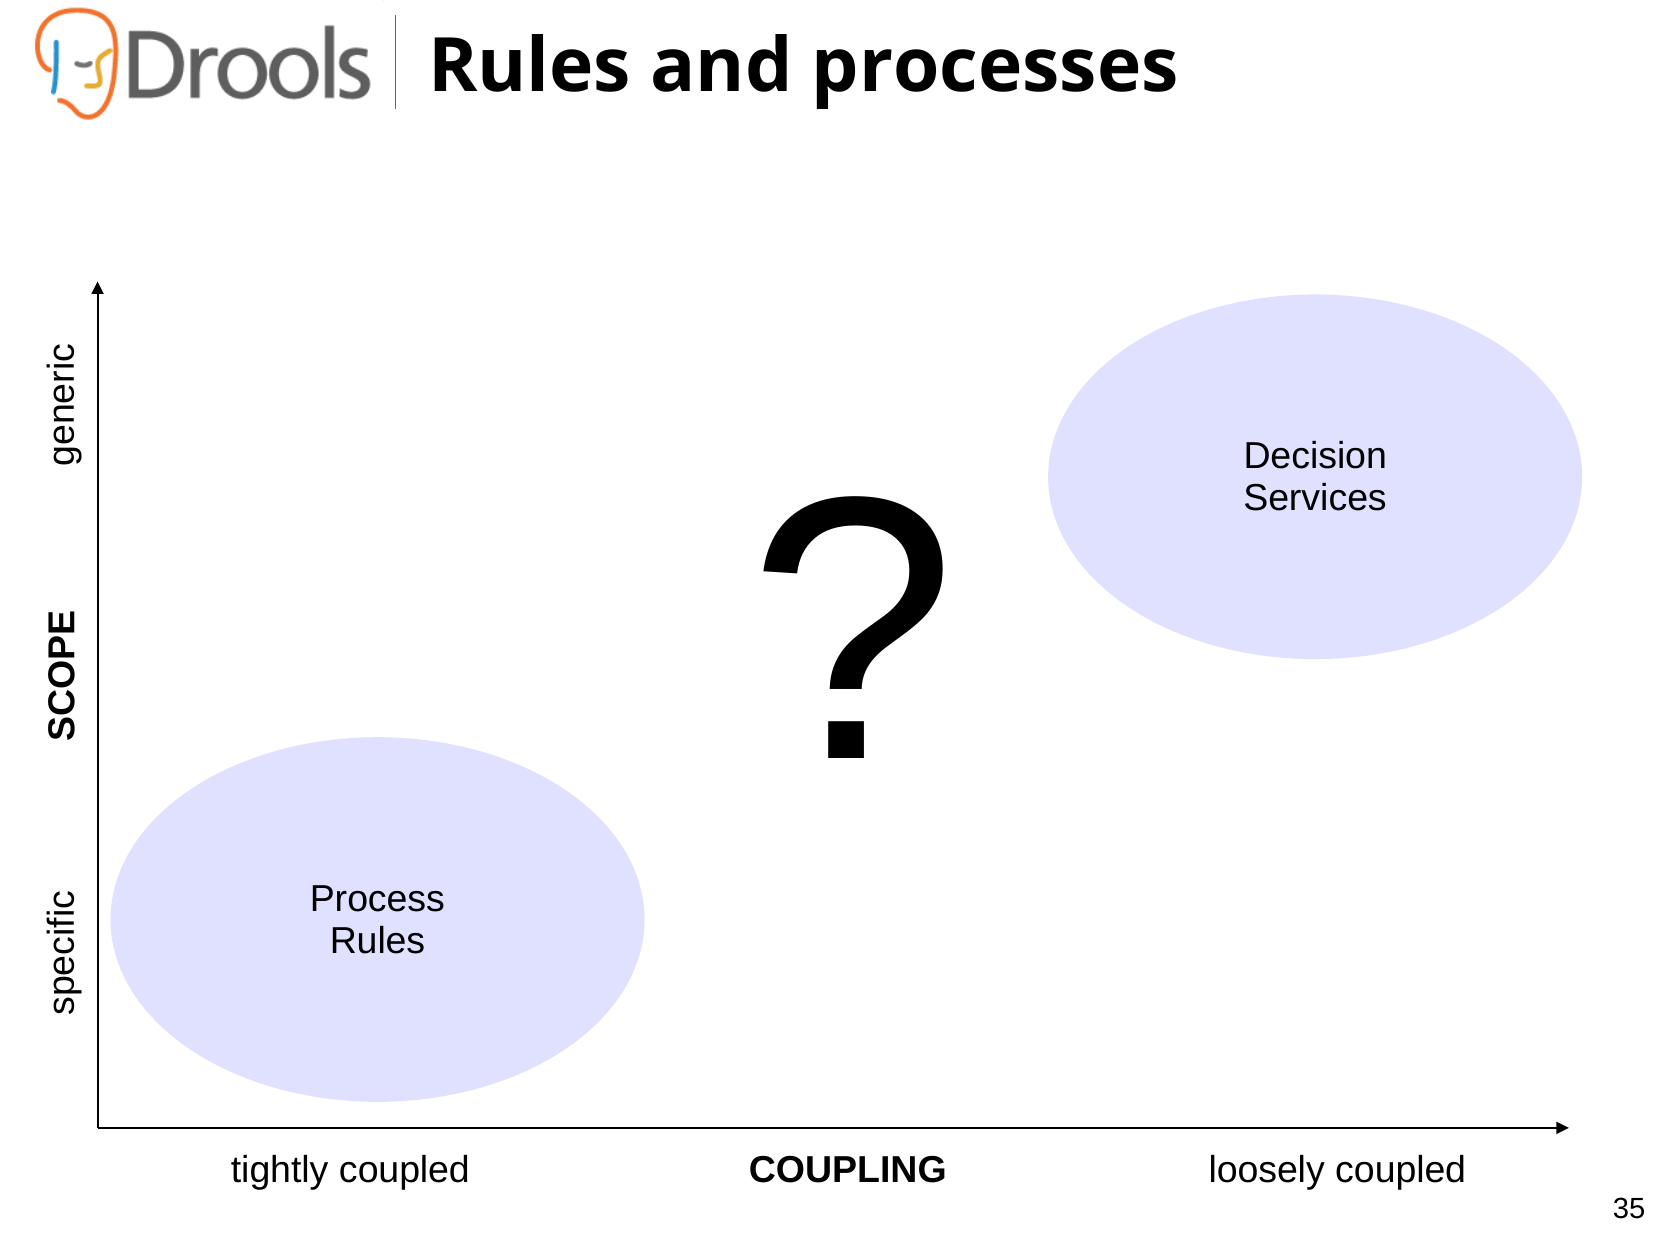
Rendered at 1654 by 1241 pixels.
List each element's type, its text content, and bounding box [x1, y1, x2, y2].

text_box tightly coupled [216, 1140, 485, 1199]
text_box generic [32, 328, 90, 482]
picture [29, 0, 384, 126]
text_box Decision Services [1048, 294, 1583, 660]
text_box COUPLING [734, 1140, 962, 1199]
title Rules and processes [413, 0, 1300, 125]
text_box ? [733, 411, 972, 847]
text_box specific [32, 875, 90, 1031]
text_box SCOPE [32, 595, 91, 757]
text_box loosely coupled [1193, 1140, 1481, 1199]
text_box Process Rules [110, 737, 645, 1102]
